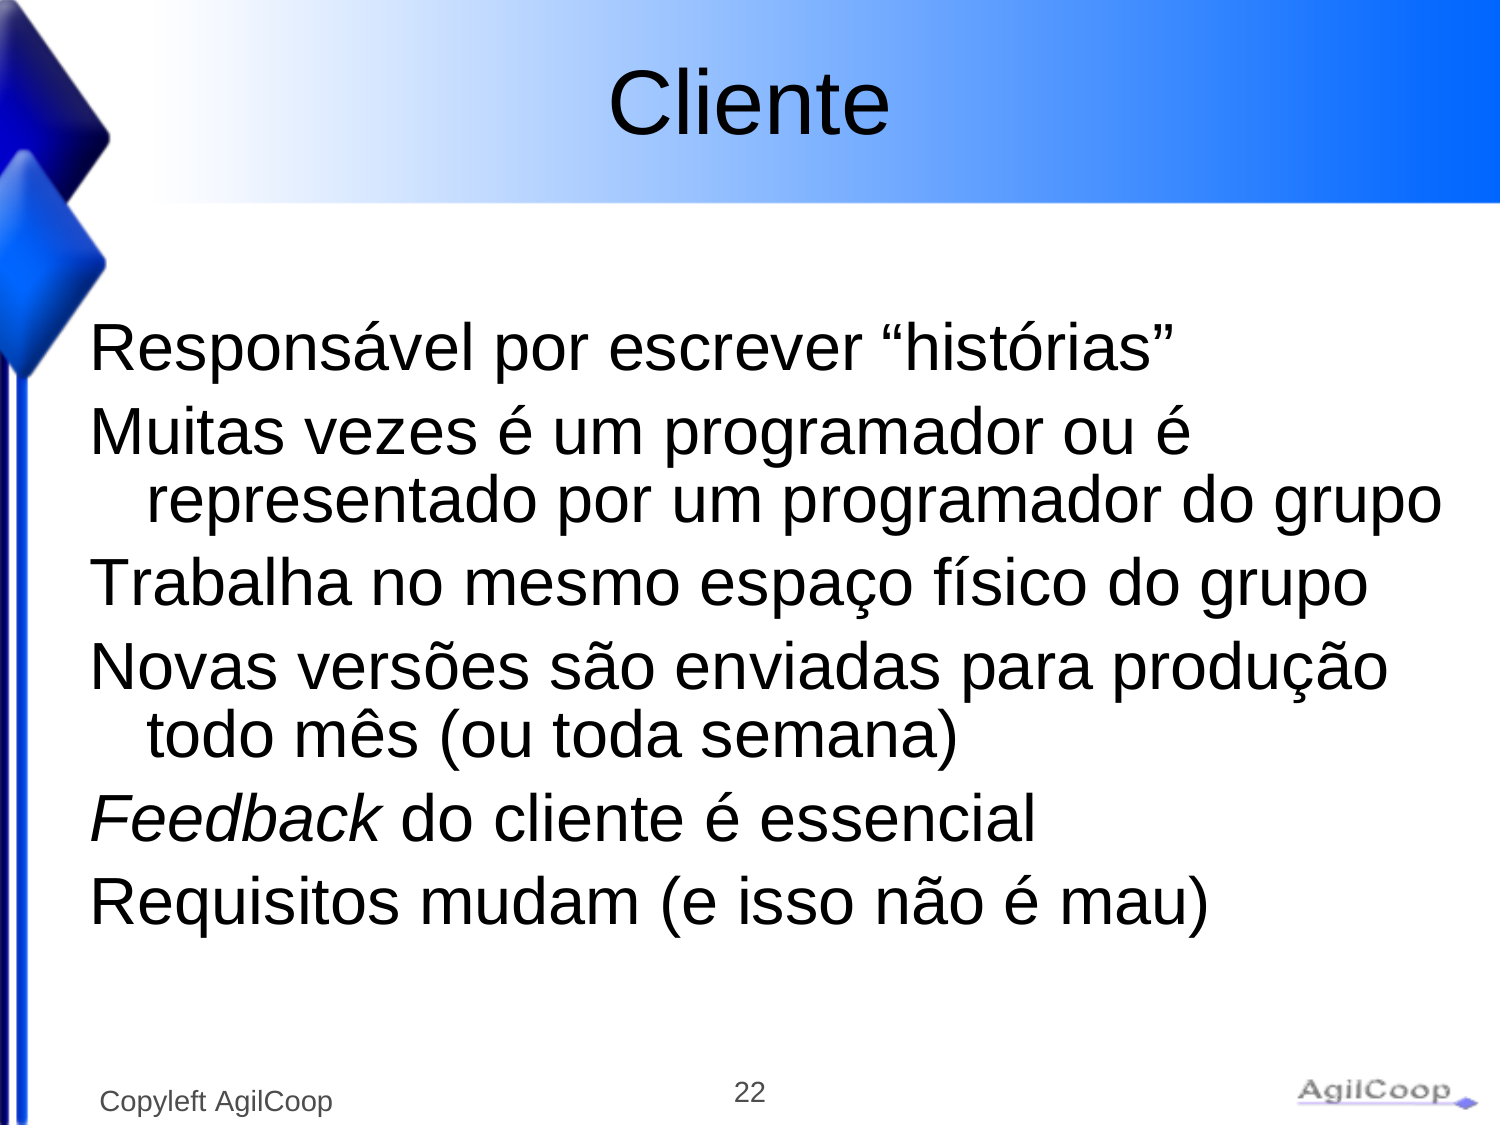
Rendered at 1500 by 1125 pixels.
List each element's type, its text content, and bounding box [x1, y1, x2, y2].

picture [0, 0, 1500, 1125]
title Cliente [75, 8, 1426, 197]
list Responsável por escrever “histórias” Muitas vezes é um programador ou é representado por um programador do grupo Trabalha no mesmo espaço físico do grupo Novas versões são enviadas para produção todo mês (ou toda semana) Feedback do cliente é essencial Requisitos mudam (e isso não é mau) [75, 309, 1500, 1038]
